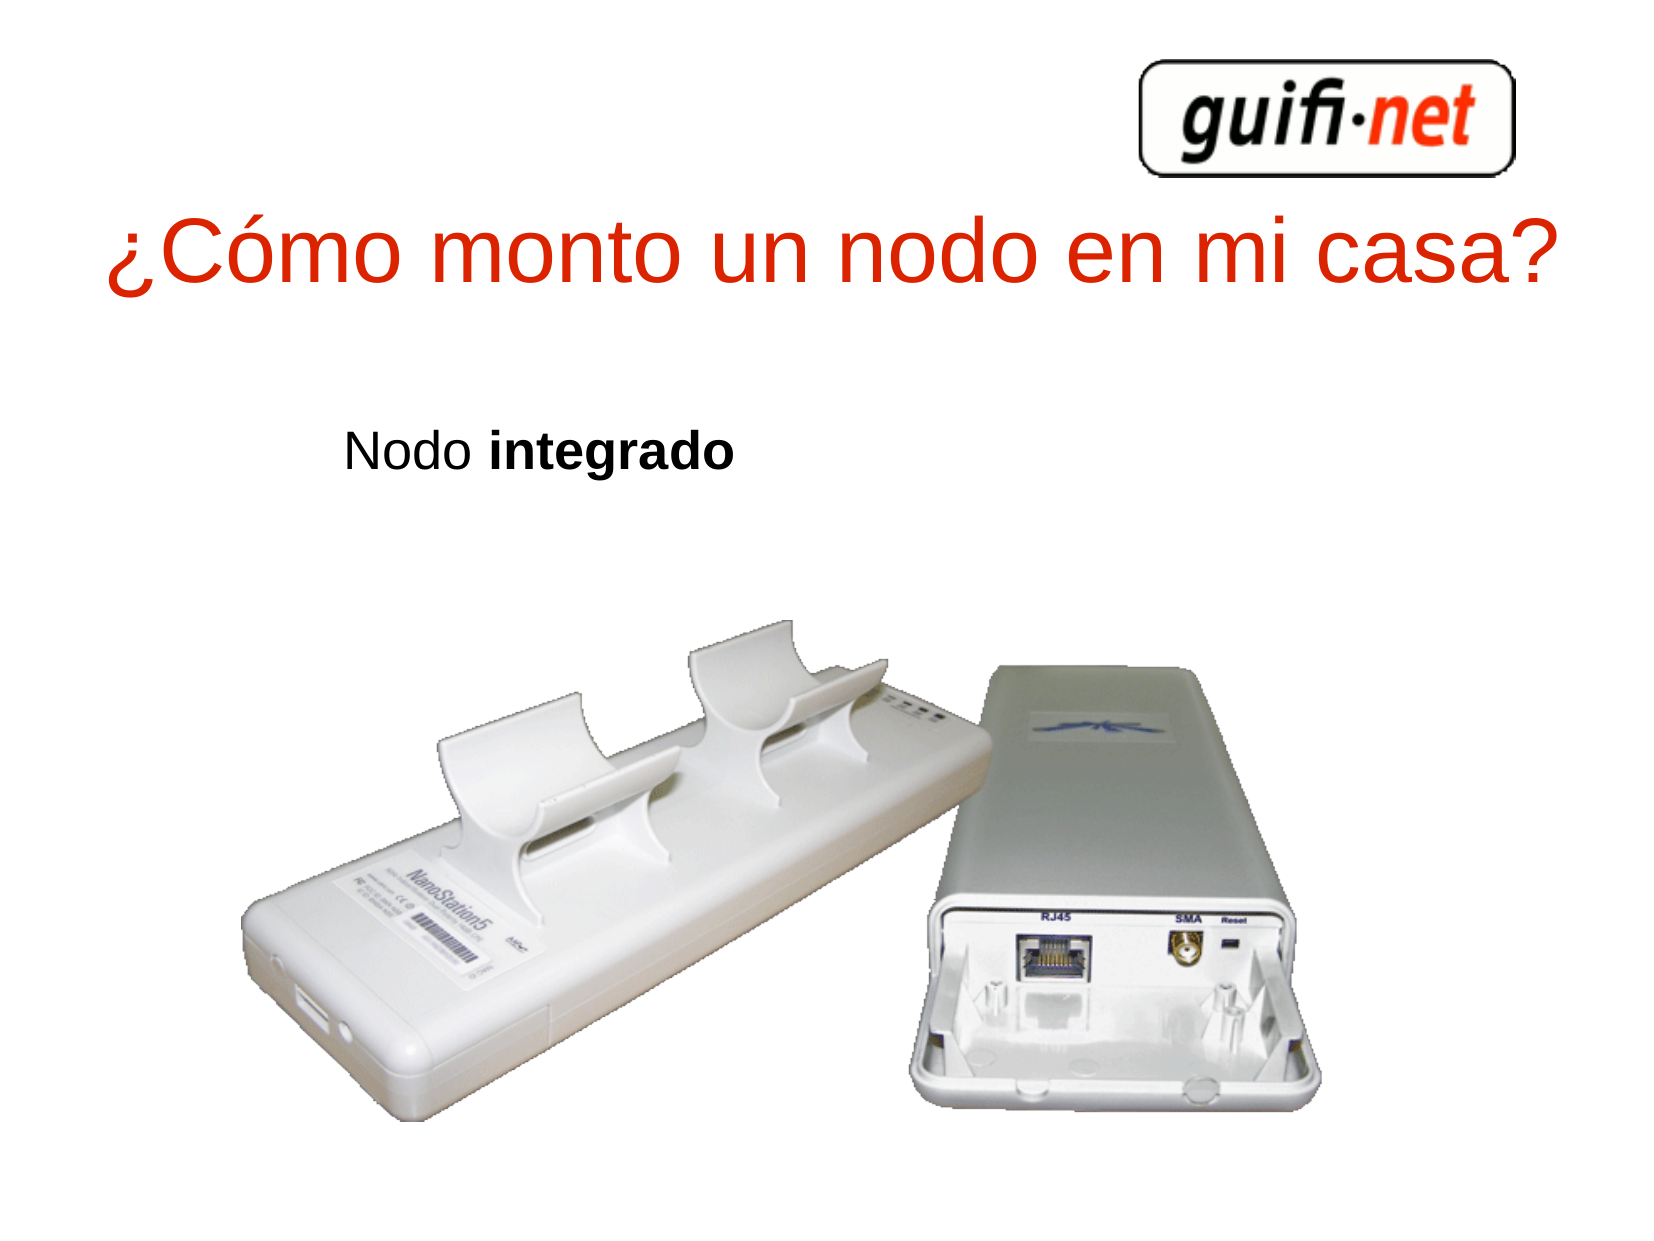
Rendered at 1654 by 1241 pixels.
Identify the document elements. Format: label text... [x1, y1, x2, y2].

picture [241, 620, 1329, 1122]
picture [1137, 59, 1516, 178]
text_box Nodo integrado [293, 413, 1388, 489]
title ¿Cómo monto un nodo en mi casa? [88, 147, 1577, 355]
